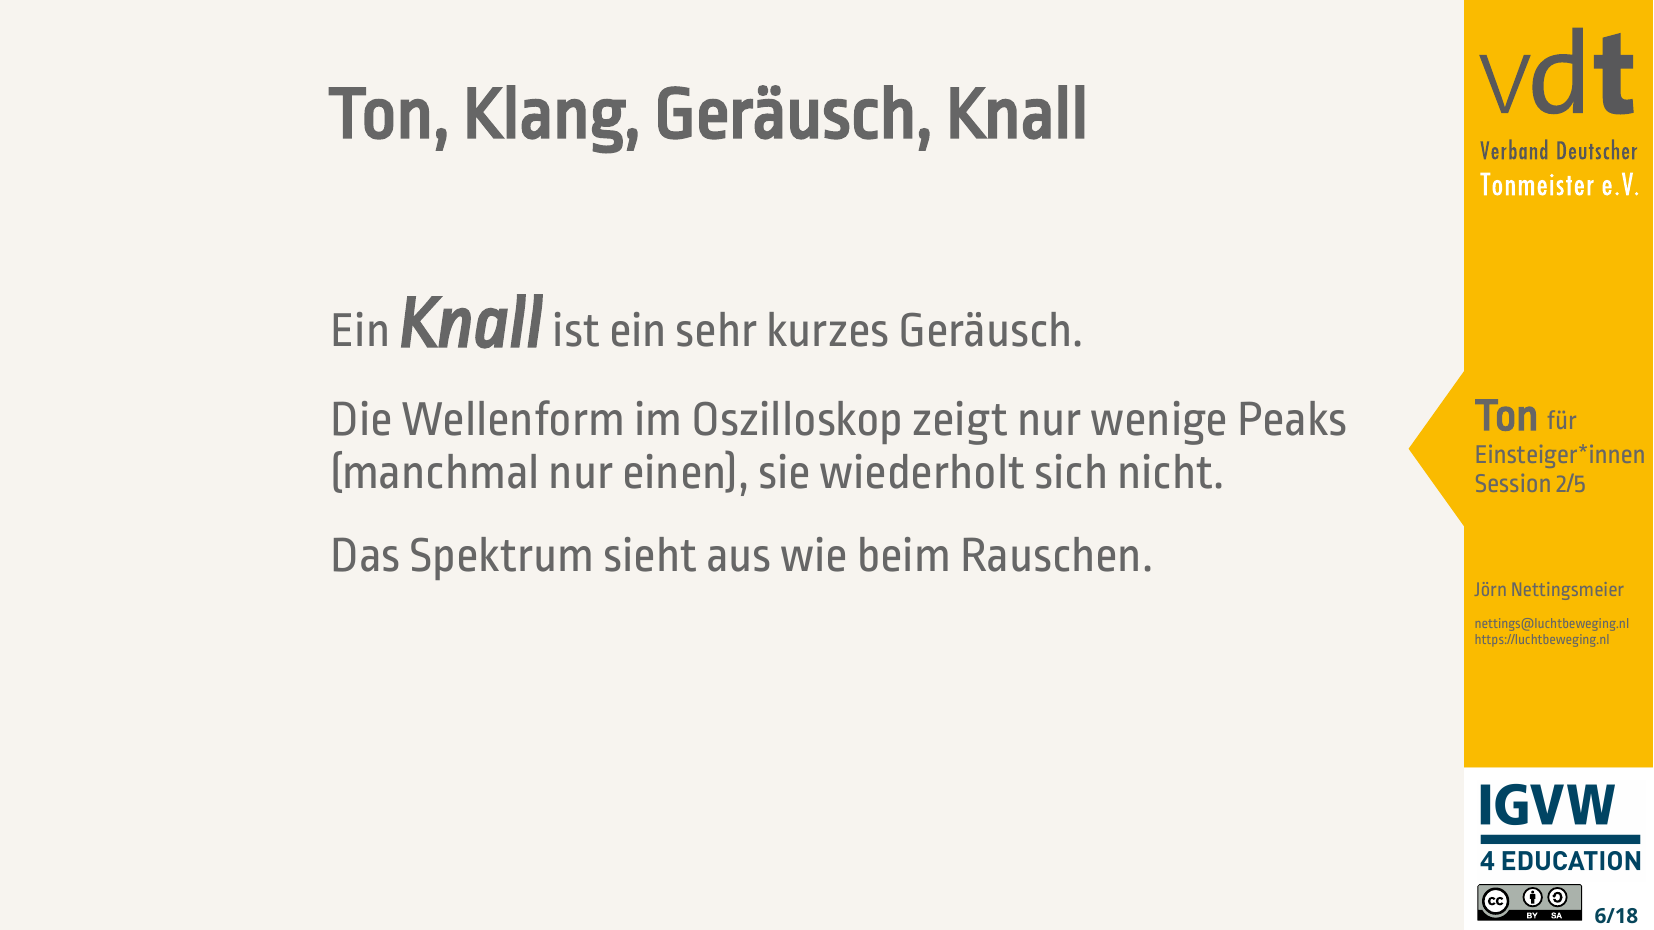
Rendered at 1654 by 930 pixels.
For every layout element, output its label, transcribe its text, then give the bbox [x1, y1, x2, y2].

title Ton, Klang, Geräusch, Knall [82, 37, 1335, 193]
list Ein Knall ist ein sehr kurzes Geräusch. Die Wellenform im Oszilloskop zeigt nur wenige Peaks (manchmal nur einen), sie wiederholt sich nicht. Das Spektrum sieht aus wie beim Rauschen. [259, 283, 1394, 905]
picture [1477, 780, 1646, 882]
